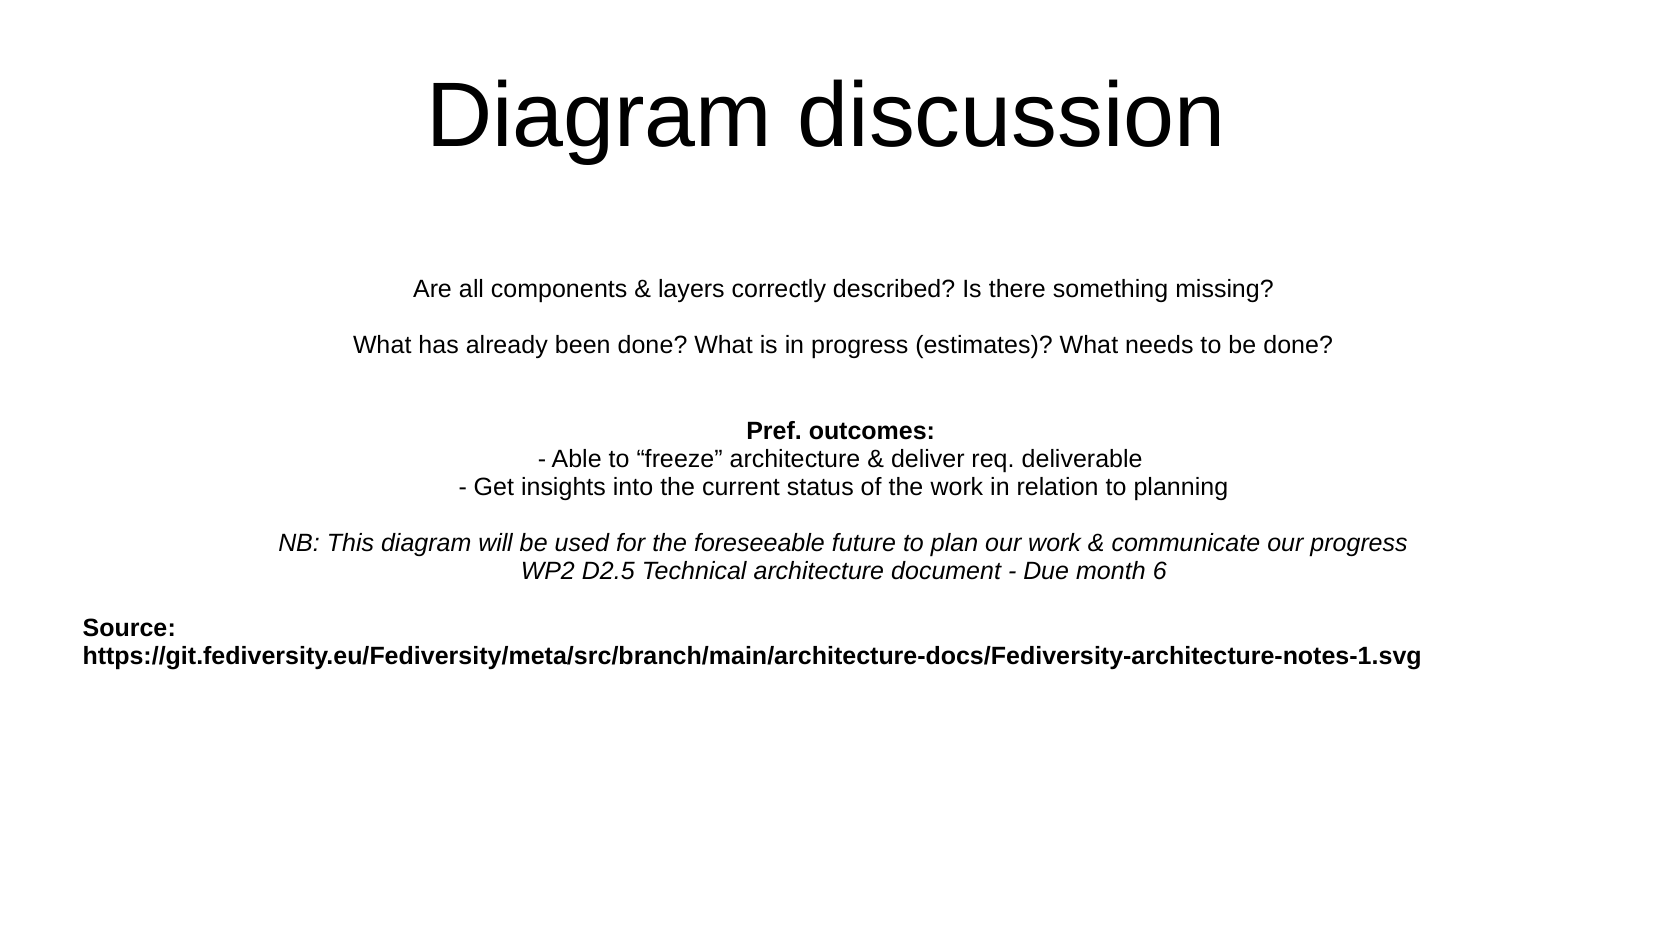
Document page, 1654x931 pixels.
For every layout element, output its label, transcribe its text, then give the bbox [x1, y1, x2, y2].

list Are all components & layers correctly described? Is there something missing? What has already been done? What is in progress (estimates)? What needs to be done? Pref. outcomes: - Able to “freeze” architecture & deliver req. deliverable - Get insights into the current status of the work in relation to planning NB: This diagram will be used for the foreseeable future to plan our work & communicate our progress WP2 D2.5 Technical architecture document - Due month 6 Source: https://git.fediversity.eu/Fediversity/meta/src/branch/main/architecture-docs/Fediversity-architecture-notes-1.svg [82, 217, 1571, 758]
title Diagram discussion [82, 37, 1571, 193]
